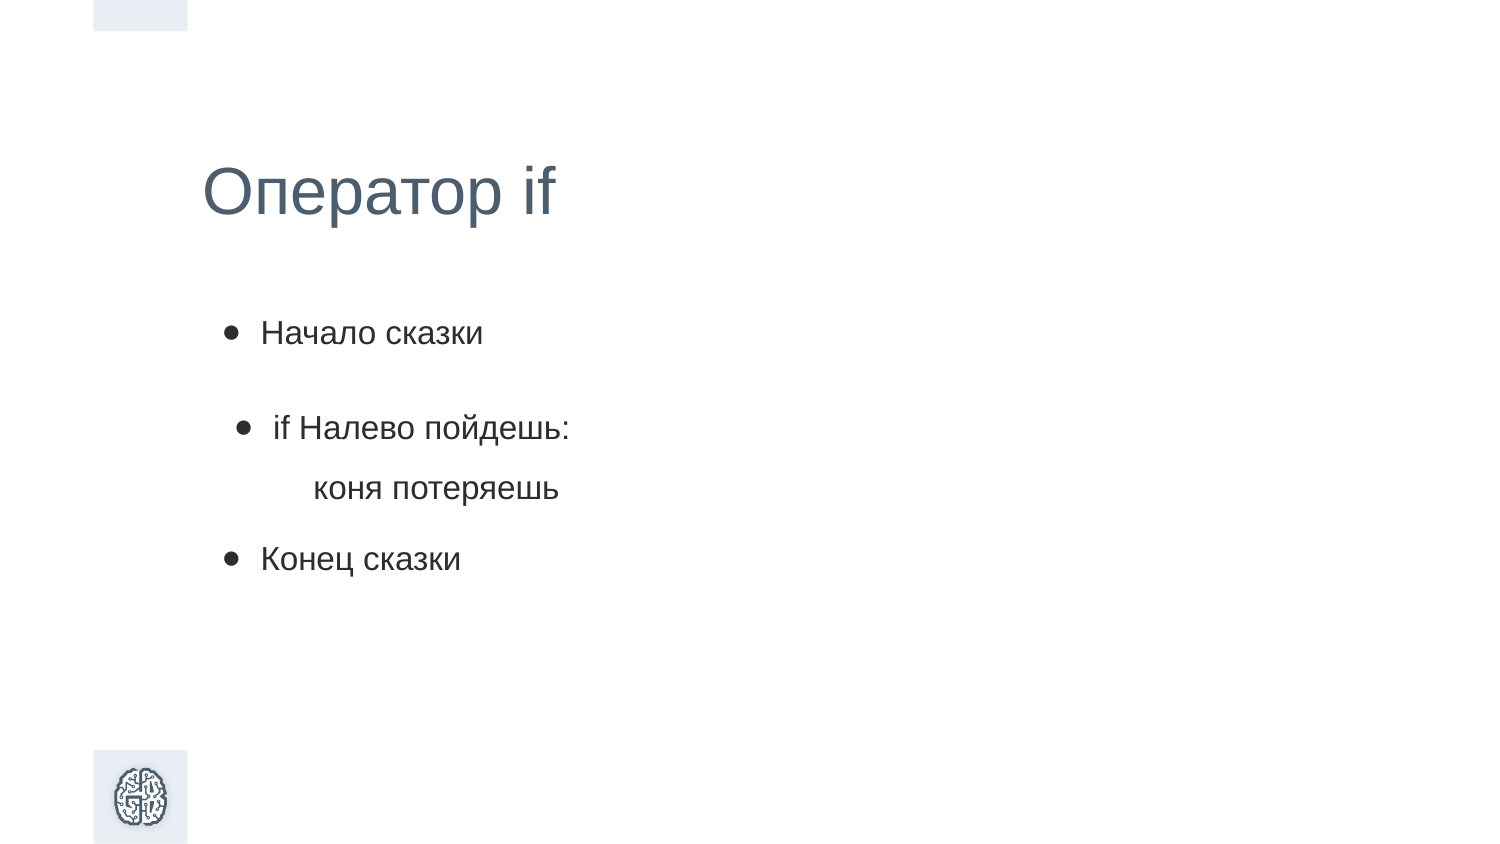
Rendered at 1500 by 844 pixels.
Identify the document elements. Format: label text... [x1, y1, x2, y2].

text_box if Налево пойдешь: коня потеряешь [187, 409, 1312, 483]
text_box Начало сказки [174, 284, 1300, 358]
picture [106, 760, 175, 834]
text_box Оператор if [187, 93, 1312, 282]
text_box Конец сказки [174, 511, 1300, 584]
